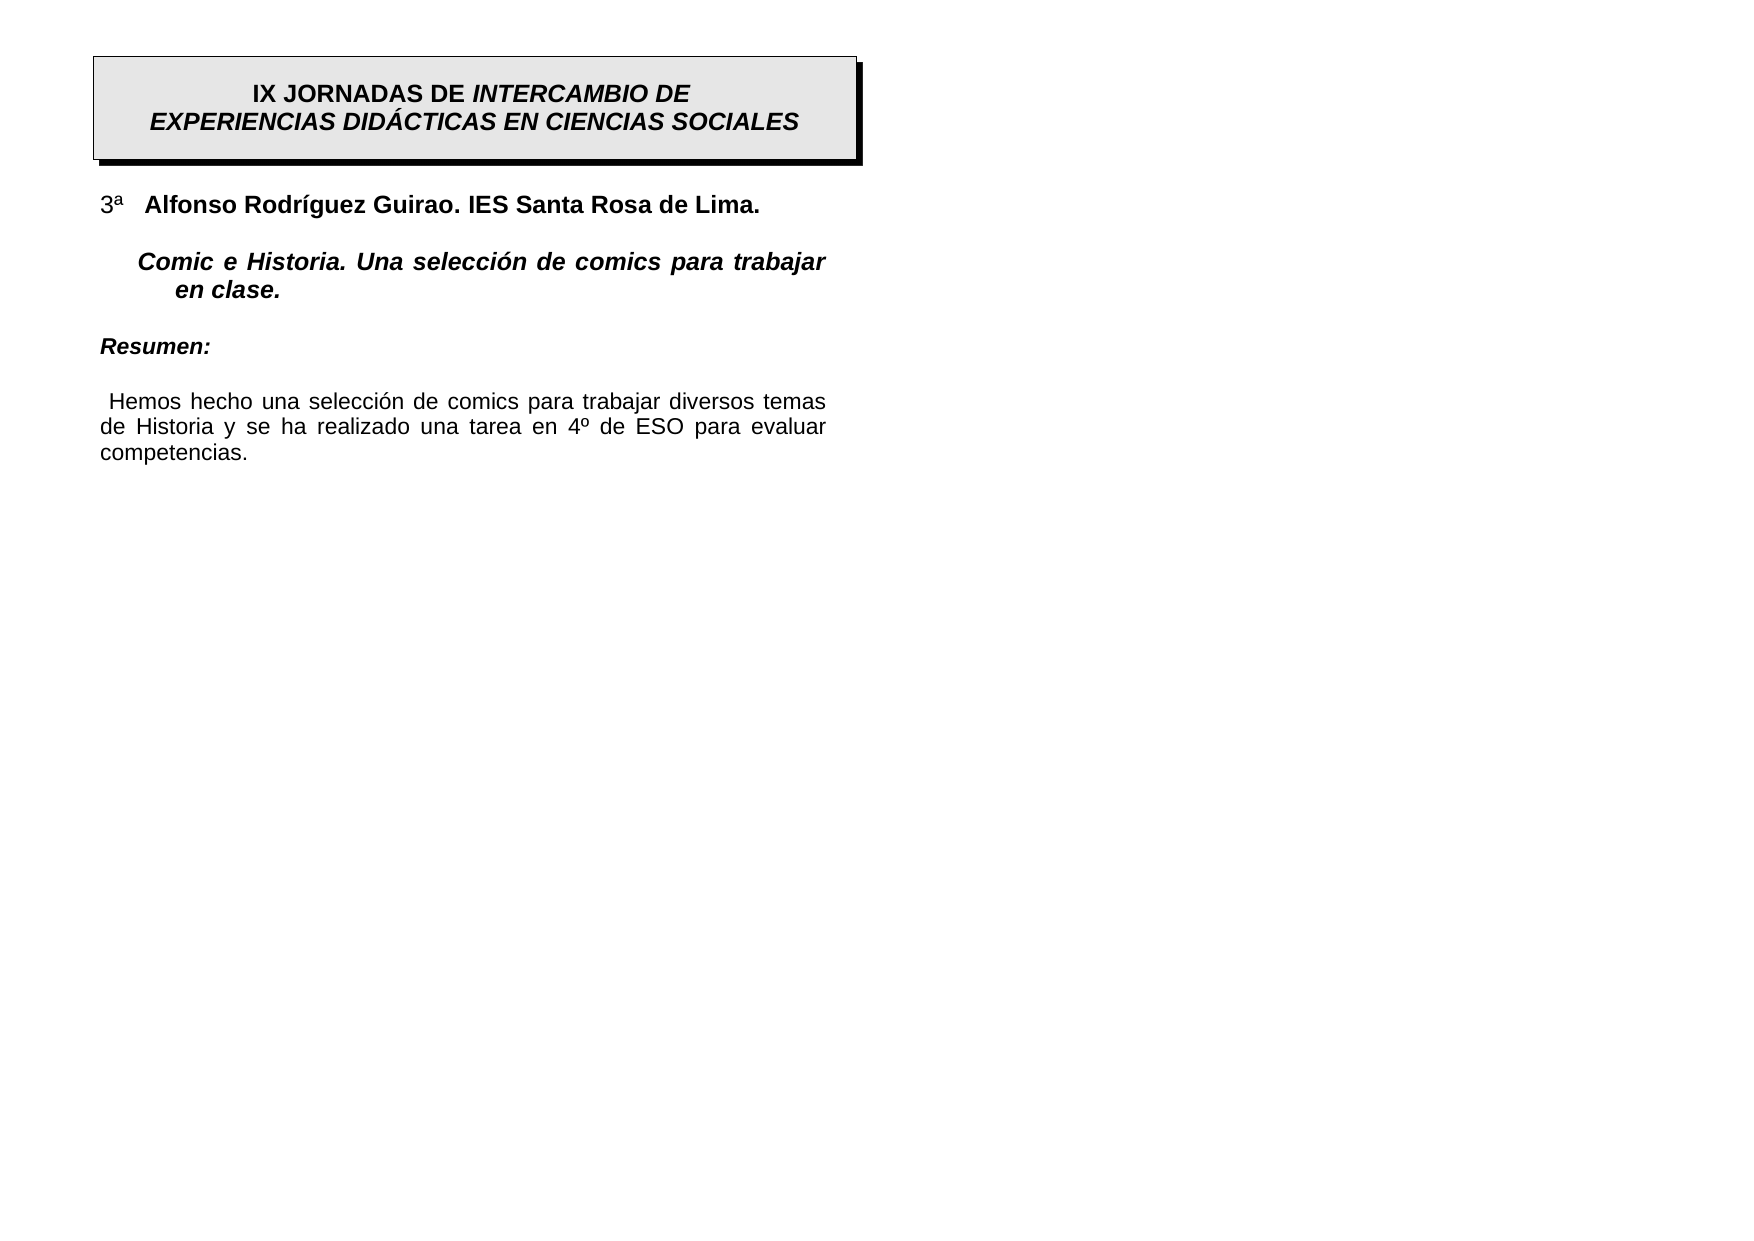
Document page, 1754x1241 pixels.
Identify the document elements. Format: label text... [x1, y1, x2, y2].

title IX JORNADAS DE INTERCAMBIO DE EXPERIENCIAS DIDÁCTICAS EN CIENCIAS SOCIALES [93, 56, 857, 160]
list 3ª Alfonso Rodríguez Guirao. IES Santa Rosa de Lima. Comic e Historia. Una selección de comics para trabajar en clase. Resumen: Hemos hecho una selección de comics para trabajar diversos temas de Historia y se ha realizado una tarea en 4º de ESO para evaluar competencias. [100, 190, 827, 1152]
